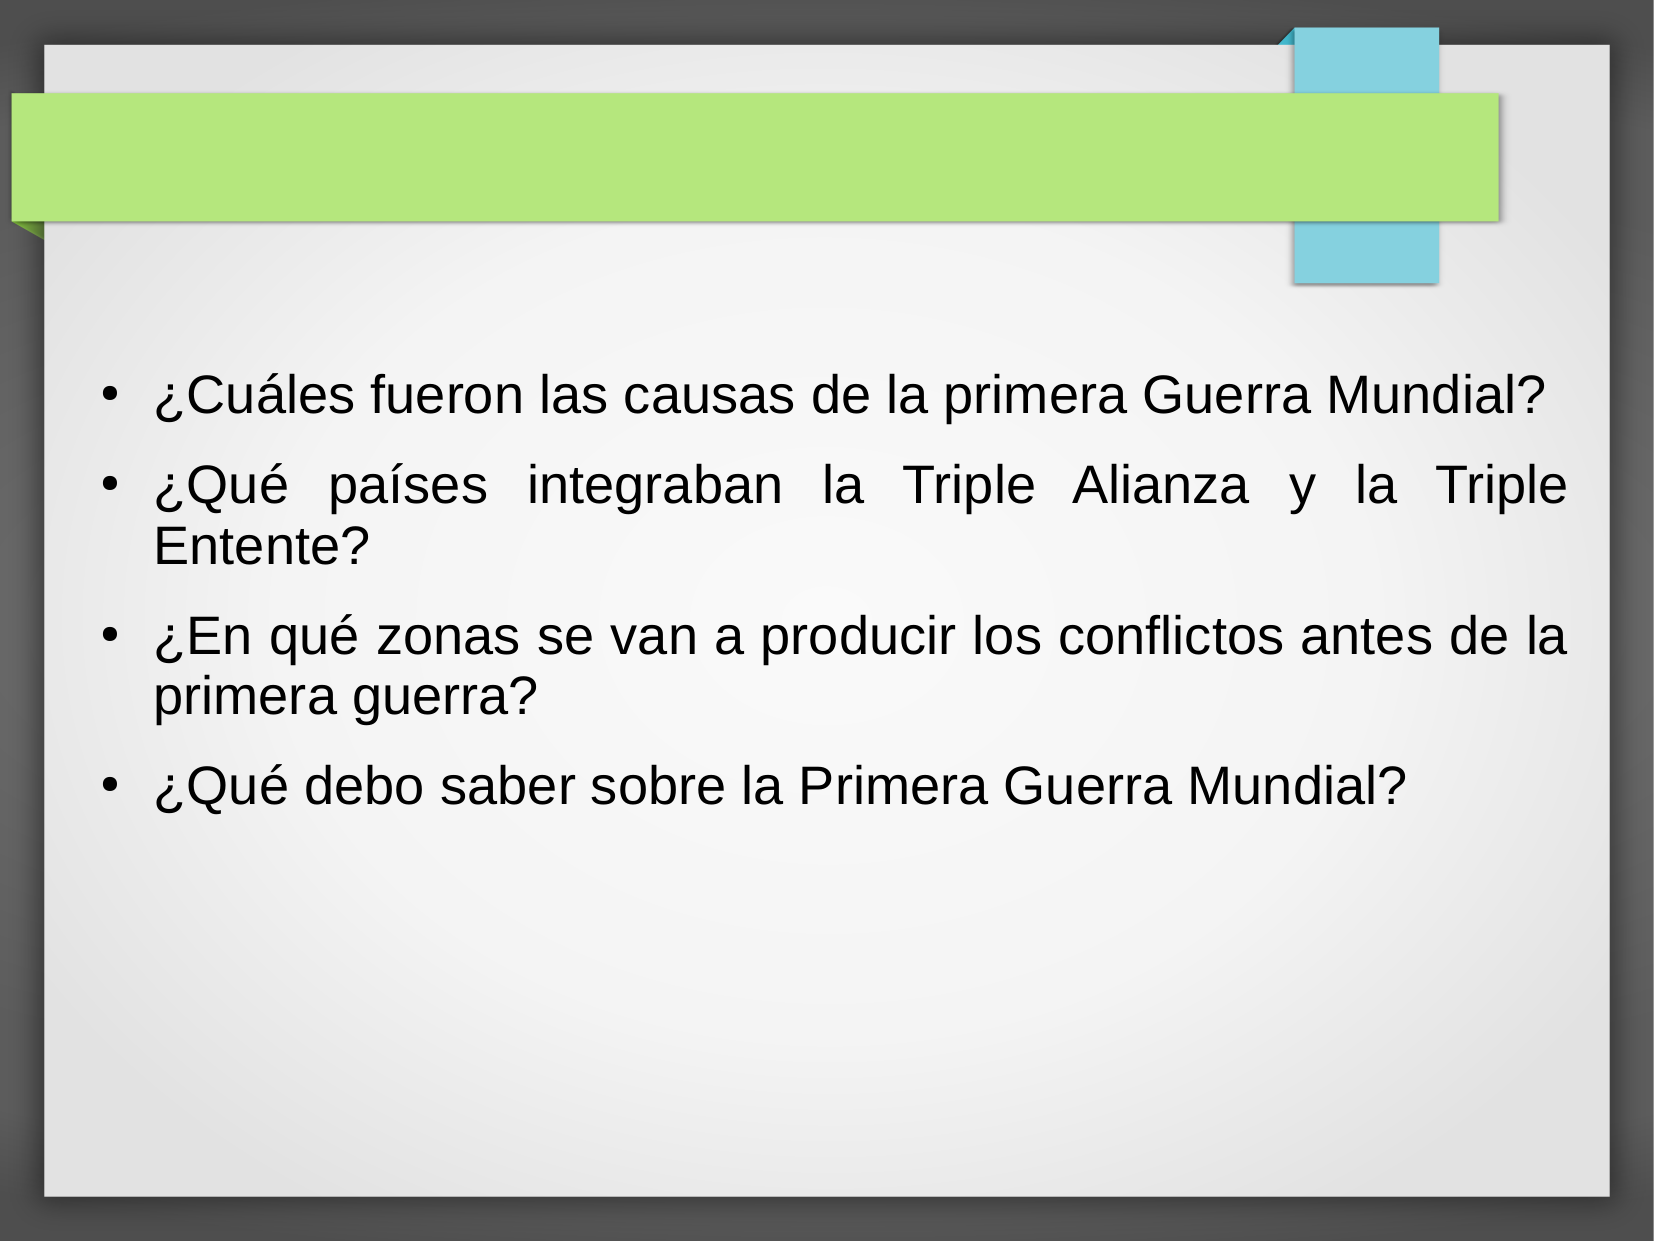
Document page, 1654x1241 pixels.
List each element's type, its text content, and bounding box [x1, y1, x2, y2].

picture [0, 0, 1654, 1241]
list ¿Cuáles fueron las causas de la primera Guerra Mundial? ¿Qué países integraban la Triple Alianza y la Triple Entente? ¿En qué zonas se van a producir los conflictos antes de la primera guerra? ¿Qué debo saber sobre la Primera Guerra Mundial? [82, 94, 1571, 1158]
